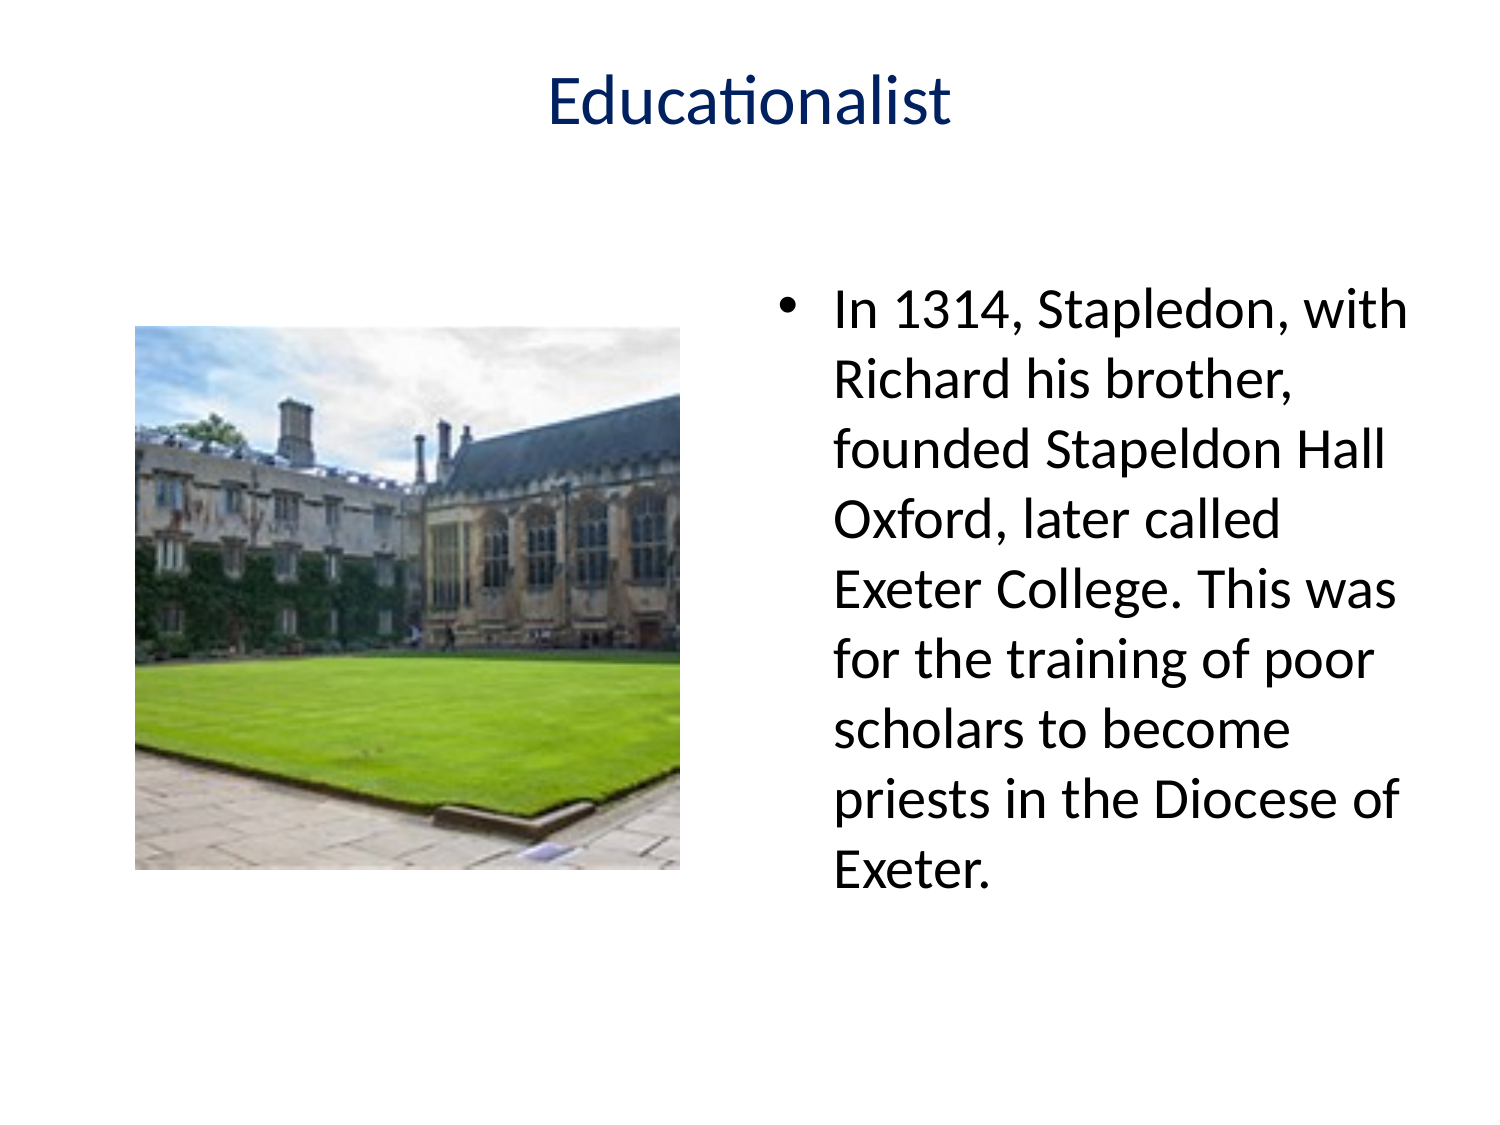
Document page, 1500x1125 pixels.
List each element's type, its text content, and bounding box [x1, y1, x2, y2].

title Educationalist [75, 45, 1425, 233]
list In 1314, Stapledon, with Richard his brother, founded Stapeldon Hall Oxford, later called Exeter College. This was for the training of poor scholars to become priests in the Diocese of Exeter. [762, 262, 1425, 1005]
picture [135, 326, 680, 870]
